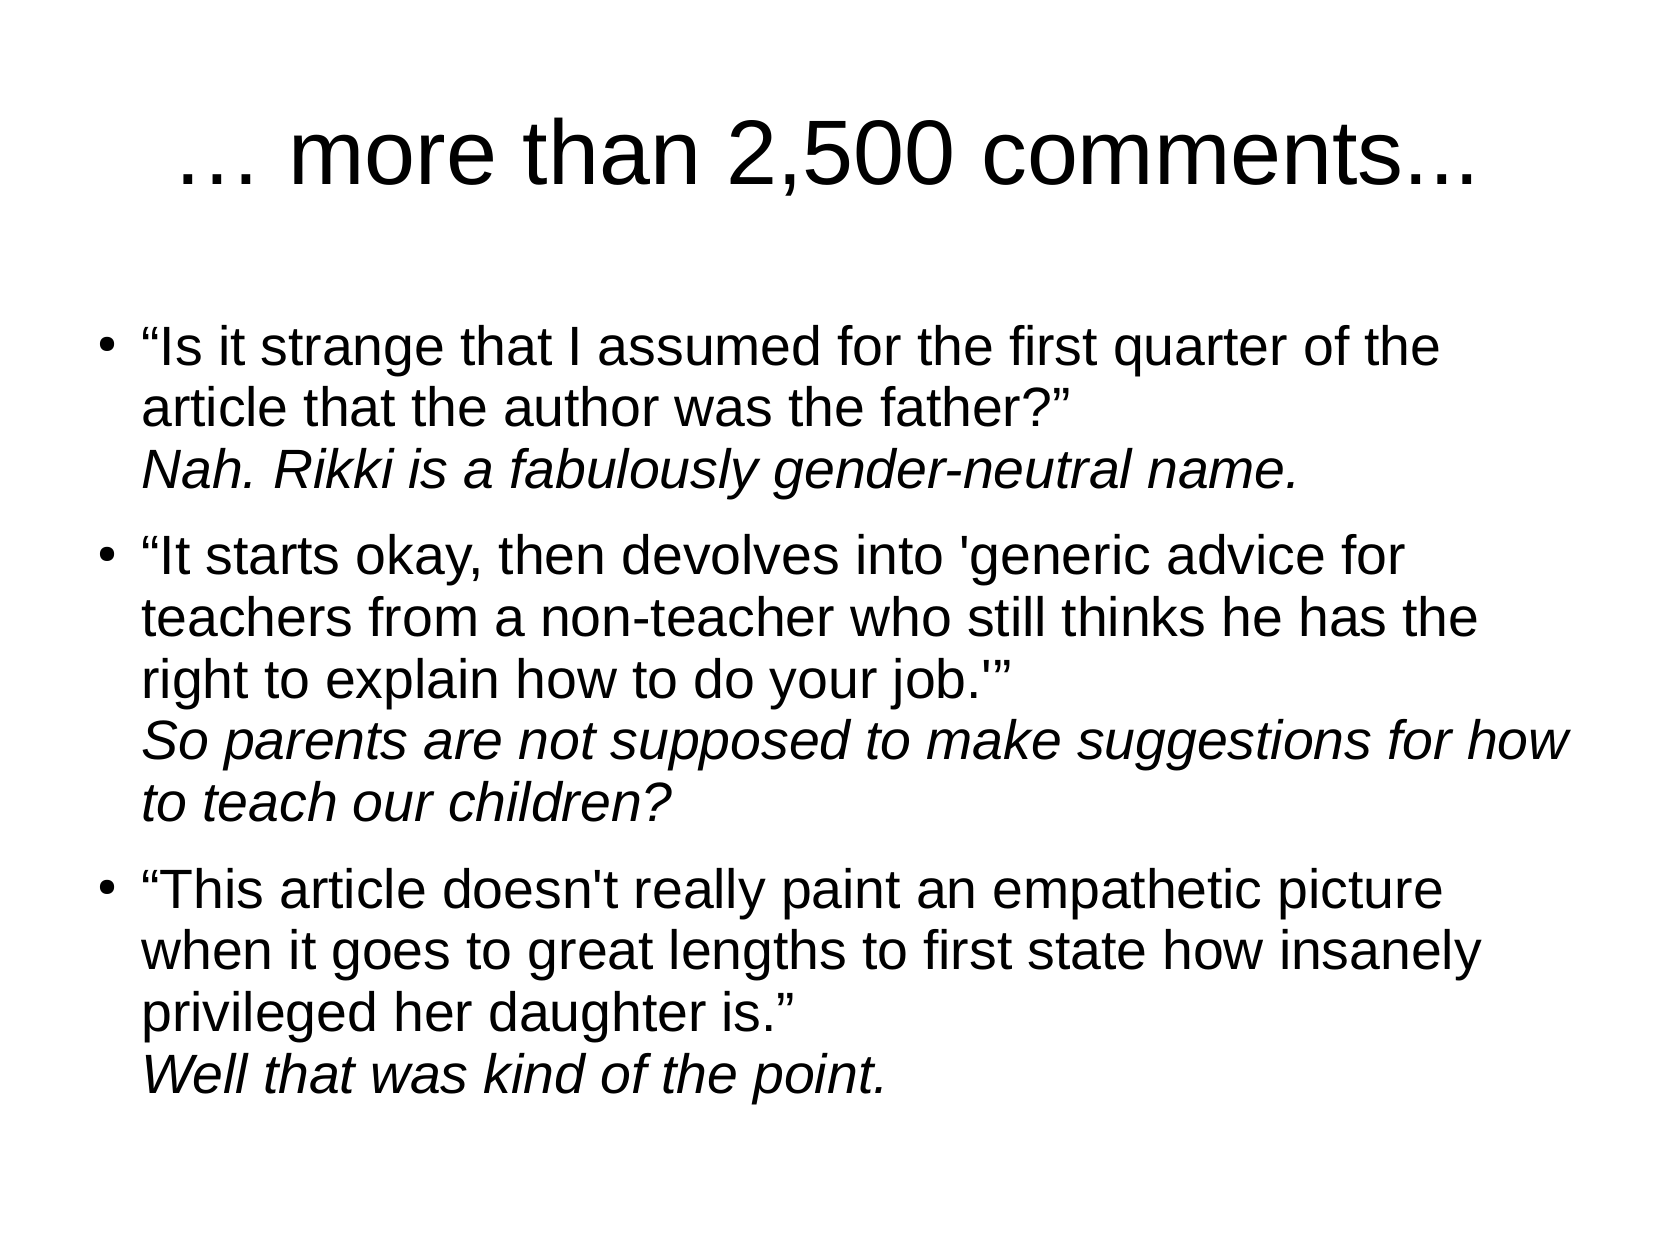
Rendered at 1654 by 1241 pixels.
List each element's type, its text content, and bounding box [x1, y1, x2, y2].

title … more than 2,500 comments... [82, 49, 1571, 257]
list “Is it strange that I assumed for the first quarter of the article that the author was the father?” Nah. Rikki is a fabulously gender-neutral name. “It starts okay, then devolves into 'generic advice for teachers from a non-teacher who still thinks he has the right to explain how to do your job.'” So parents are not supposed to make suggestions for how to teach our children? “This article doesn't really paint an empathetic picture when it goes to great lengths to first state how insanely privileged her daughter is.” Well that was kind of the point. [82, 315, 1571, 1111]
